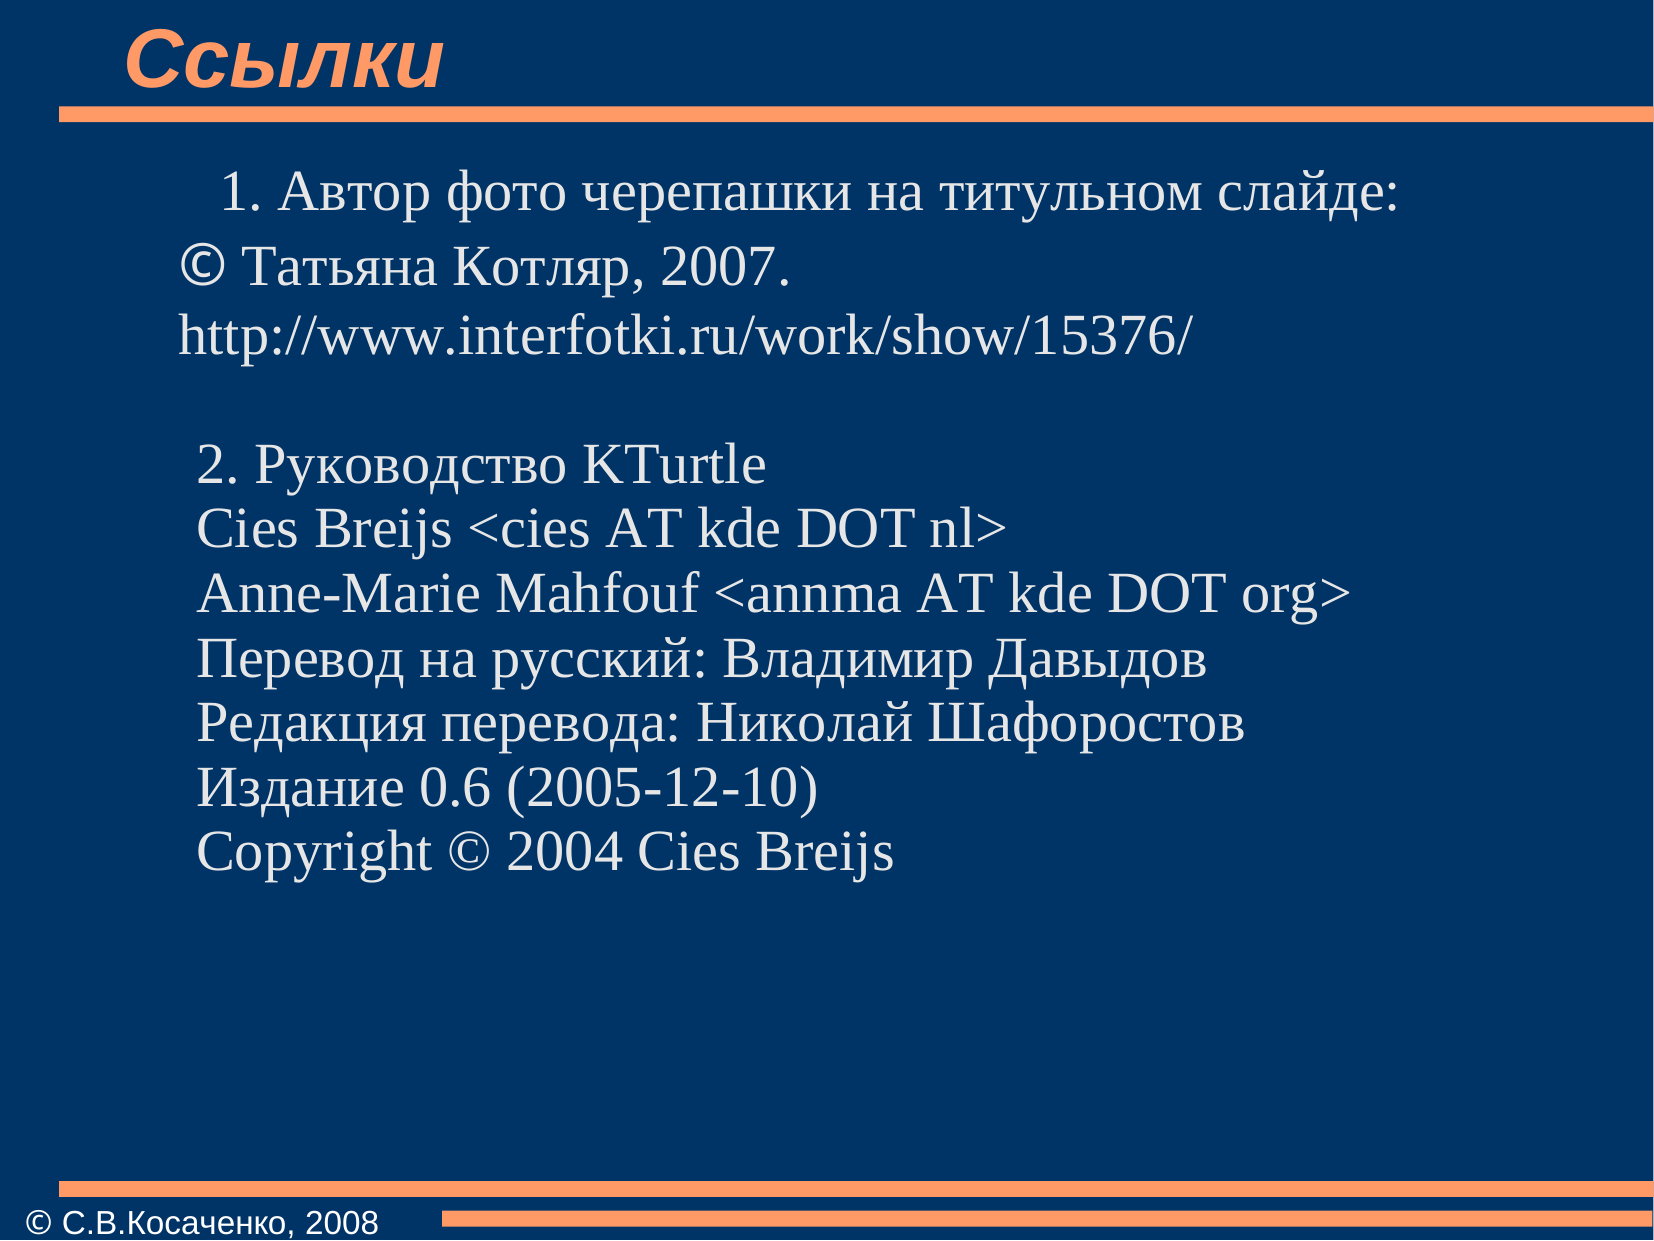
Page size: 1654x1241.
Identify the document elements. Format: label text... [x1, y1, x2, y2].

list 1. Автор фото черепашки на титульном слайде: © Татьяна Котляр, 2007. http://www.interfotki.ru/work/show/15376/ 2. Руководство KTurtle Cies Breijs <cies AT kde DOT nl> Anne-Marie Mahfouf <annma AT kde DOT org> Перевод на русский: Владимир Давыдов Редакция перевода: Николай Шафоростов Издание 0.6 (2005-12-10) Copyright © 2004 Cies Breijs [178, 158, 1570, 1069]
title Ссылки [123, 0, 1536, 119]
